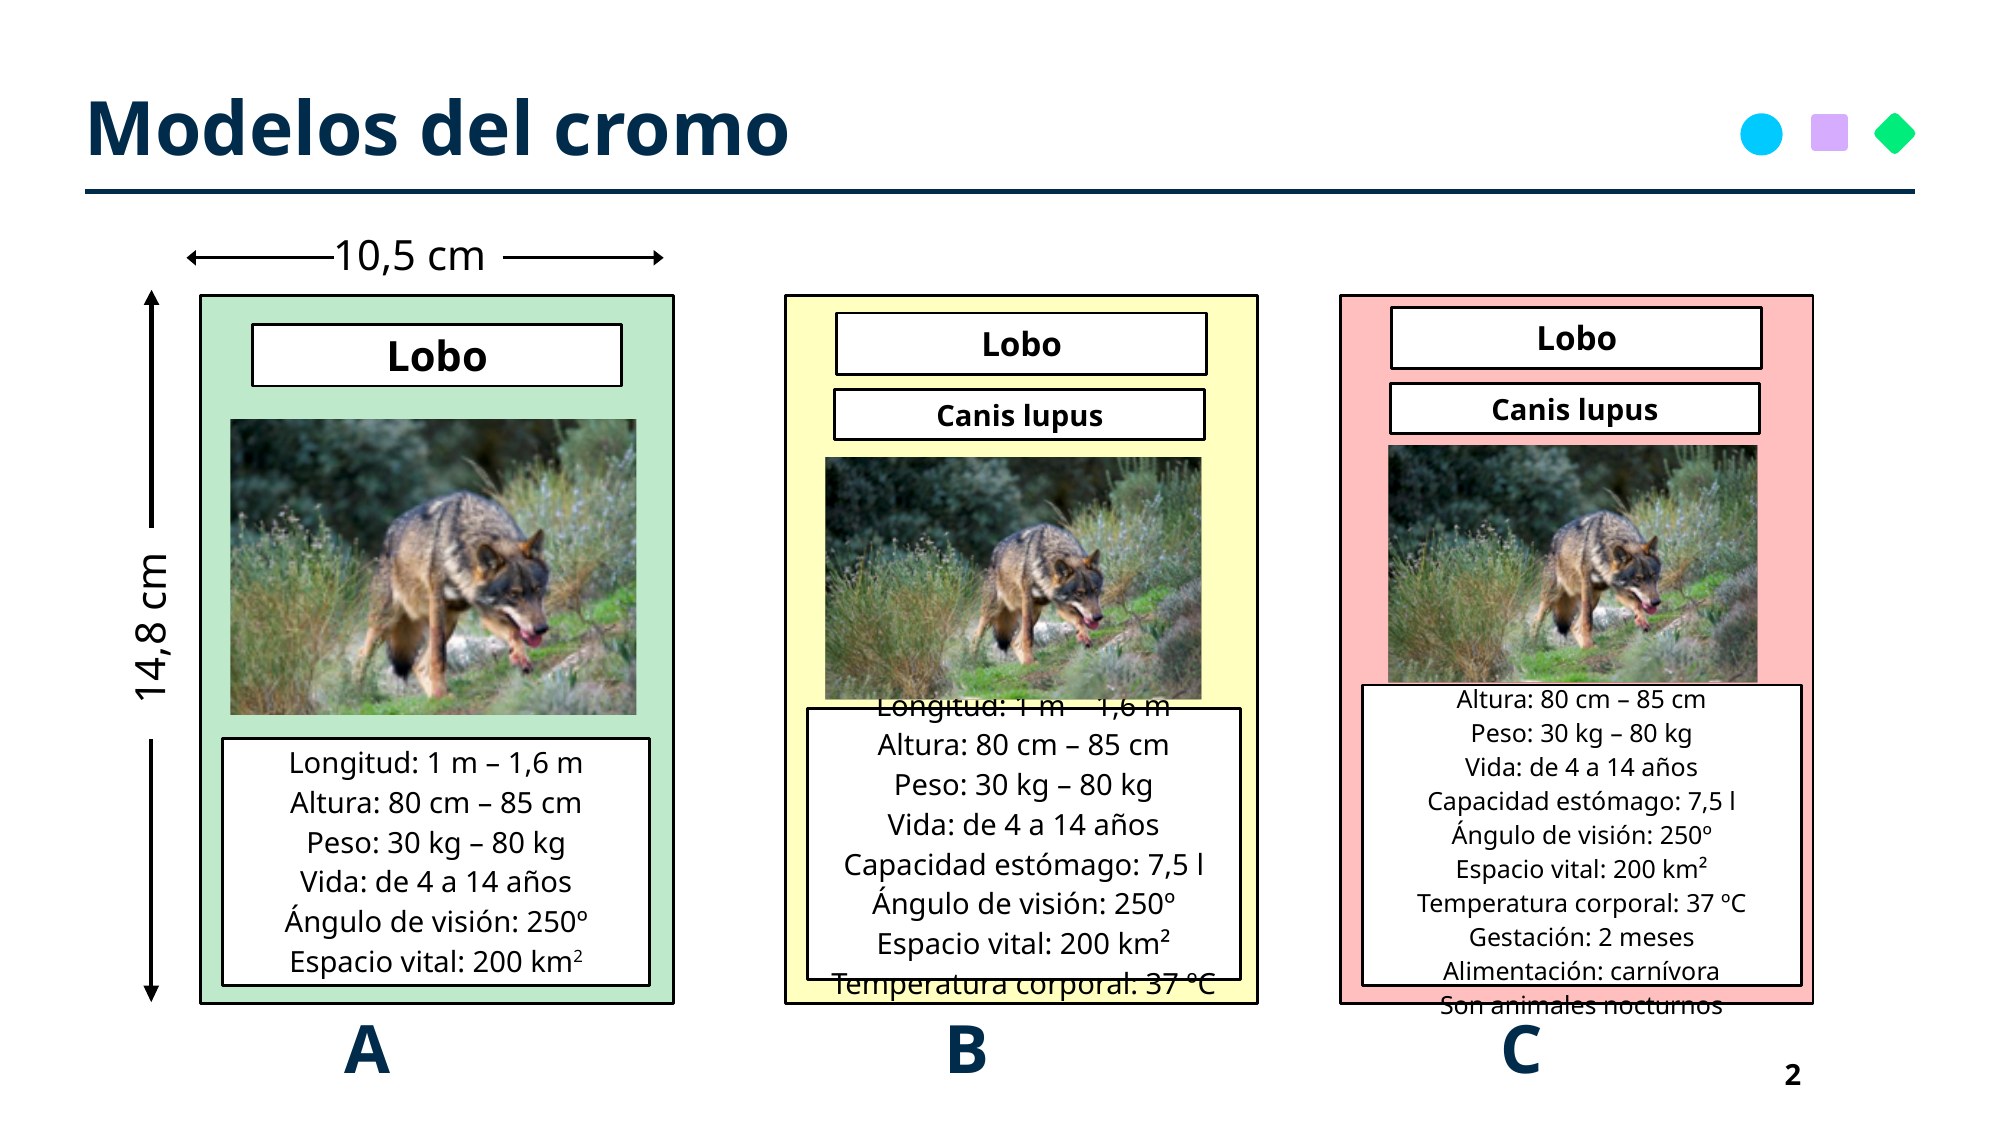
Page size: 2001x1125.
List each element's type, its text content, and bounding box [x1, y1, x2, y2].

text_box [1062, 701, 1103, 708]
text_box [930, 702, 939, 708]
text_box Lobo [252, 324, 622, 386]
title A [344, 944, 650, 1093]
text_box [1123, 701, 1145, 708]
title Modelos del cromo [84, 29, 1601, 178]
text_box [200, 295, 674, 1004]
text_box [922, 701, 930, 708]
text_box [978, 701, 984, 708]
text_box Longitud: 1 m – 1,6 m Altura: 80 cm – 85 cm Peso: 30 kg – 80 kg Vida: de 4 a 14 años Capacidad estómago: 7,5 l Ángulo de visión: 250º Espacio vital: 200 km² Temperatura corporal: 37 ºC Gestación: 2 meses Alimentación: carnívora Son animales nocturnos [1362, 684, 1802, 986]
text_box [894, 980, 903, 992]
text_box Lobo [836, 312, 1207, 375]
text_box Canis lupus [1390, 383, 1760, 434]
text_box [904, 701, 910, 708]
text_box [1148, 702, 1155, 708]
text_box [1105, 701, 1121, 708]
text_box [911, 980, 919, 985]
text_box [984, 702, 993, 708]
title B [944, 944, 1258, 1093]
text_box [895, 702, 904, 708]
text_box [967, 701, 975, 708]
text_box Longitud: 1 m – 1,6 m Altura: 80 cm – 85 cm Peso: 30 kg – 80 kg Vida: de 4 a 14 años Ángulo de visión: 250º Espacio vital: 200 km2 [222, 738, 650, 986]
text_box Longitud: 1 m – 1,6 m Altura: 80 cm – 85 cm Peso: 30 kg – 80 kg Vida: de 4 a 14 años Capacidad estómago: 7,5 l Ángulo de visión: 250º Espacio vital: 200 km² Temperatura corporal: 37 ºC [807, 708, 1241, 980]
picture [230, 419, 637, 715]
picture [129, 236, 318, 528]
text_box [849, 980, 857, 985]
text_box [949, 701, 955, 708]
text_box [881, 701, 895, 708]
title C [1500, 944, 1707, 1093]
text_box Lobo [1391, 307, 1762, 369]
text_box 10,5 cm [318, 220, 493, 288]
text_box [785, 295, 1258, 1004]
picture [502, 236, 680, 278]
picture [129, 738, 172, 1028]
picture [818, 457, 1205, 701]
text_box [913, 702, 921, 708]
text_box 14,8 cm [115, 545, 184, 720]
text_box [1053, 702, 1060, 708]
text_box [1158, 702, 1165, 708]
text_box Canis lupus [834, 389, 1205, 440]
text_box [1024, 701, 1040, 708]
text_box [1340, 295, 1813, 1004]
text_box [995, 701, 1022, 708]
picture [1381, 445, 1760, 684]
text_box [1043, 702, 1050, 708]
text_box [957, 701, 964, 708]
